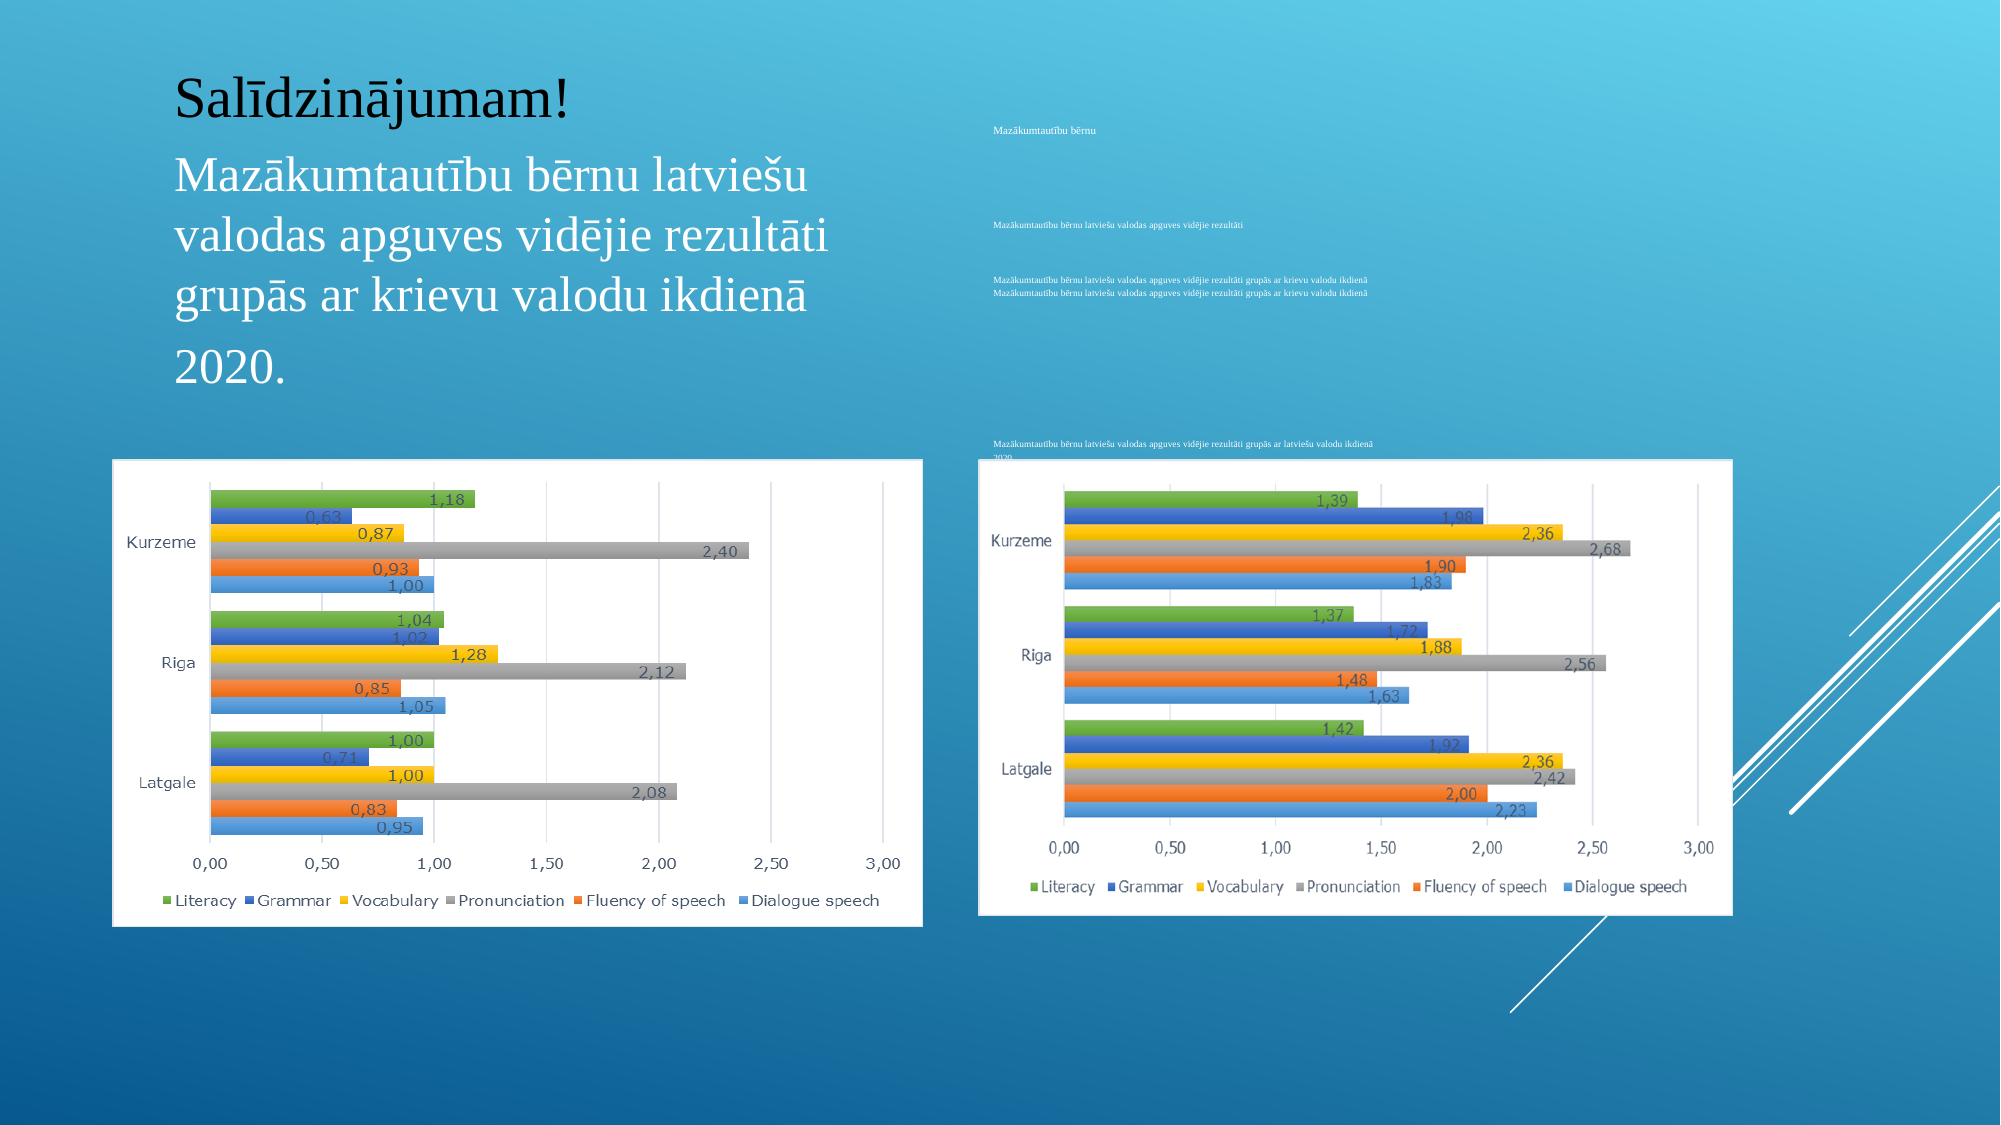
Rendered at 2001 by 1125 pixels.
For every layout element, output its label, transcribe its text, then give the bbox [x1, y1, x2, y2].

list Mazākumtautību bērnu Mazākumtautību bērnu latviešu valodas apguves vidējie rezultāti Mazākumtautību bērnu latviešu valodas apguves vidējie rezultāti grupās ar krievu valodu ikdienā Mazākumtautību bērnu latviešu valodas apguves vidējie rezultāti grupās ar krievu valodu ikdienā Mazākumtautību bērnu latviešu valodas apguves vidējie rezultāti grupās ar latviešu valodu ikdienā 2020. [978, 99, 1744, 487]
list Salīdzinājumam! Mazākumtautību bērnu latviešu valodas apguves vidējie rezultāti grupās ar krievu valodu ikdienā 2020. [159, 16, 923, 402]
picture [978, 459, 1733, 916]
title [112, 736, 1717, 1051]
picture [112, 459, 923, 928]
